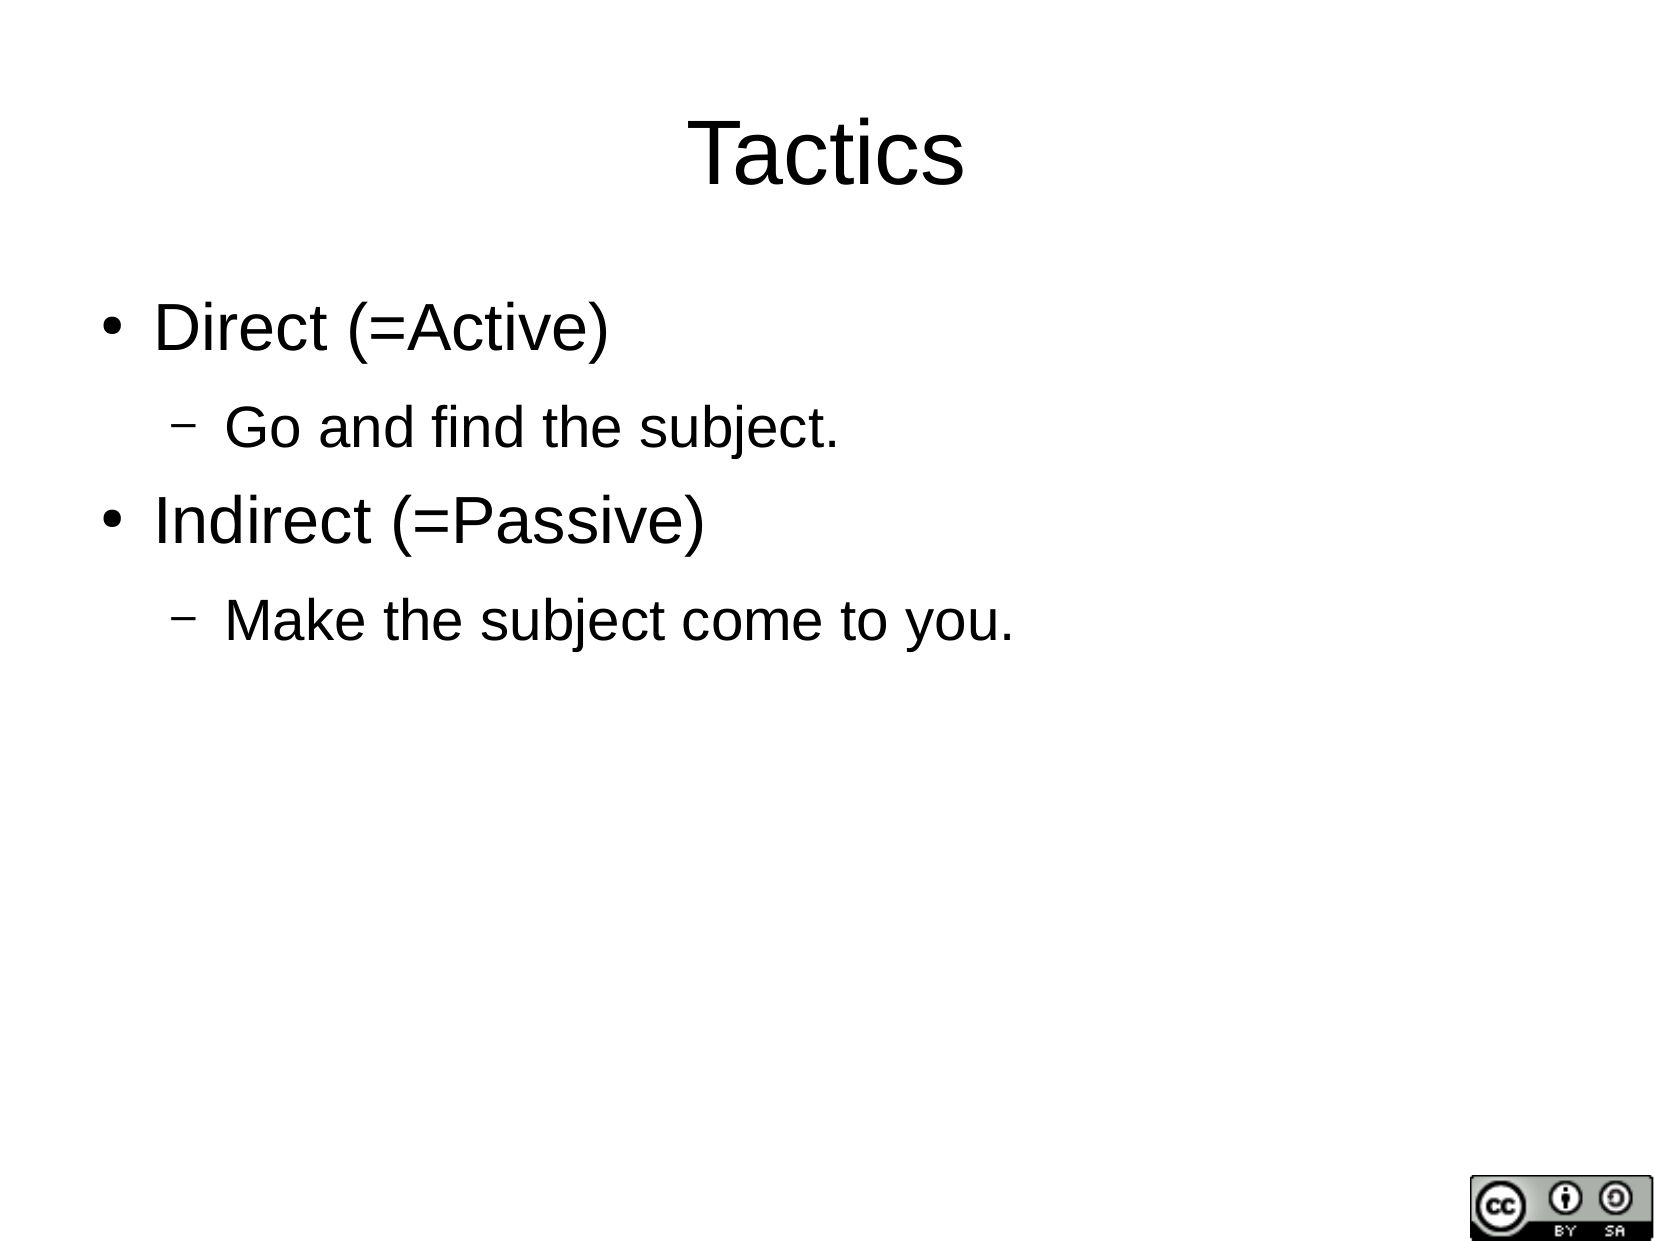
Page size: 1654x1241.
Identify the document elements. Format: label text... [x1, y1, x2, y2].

title Tactics [82, 49, 1571, 257]
list Direct (=Active) Go and find the subject. Indirect (=Passive) Make the subject come to you. [82, 290, 1571, 1010]
picture [1470, 1175, 1654, 1241]
